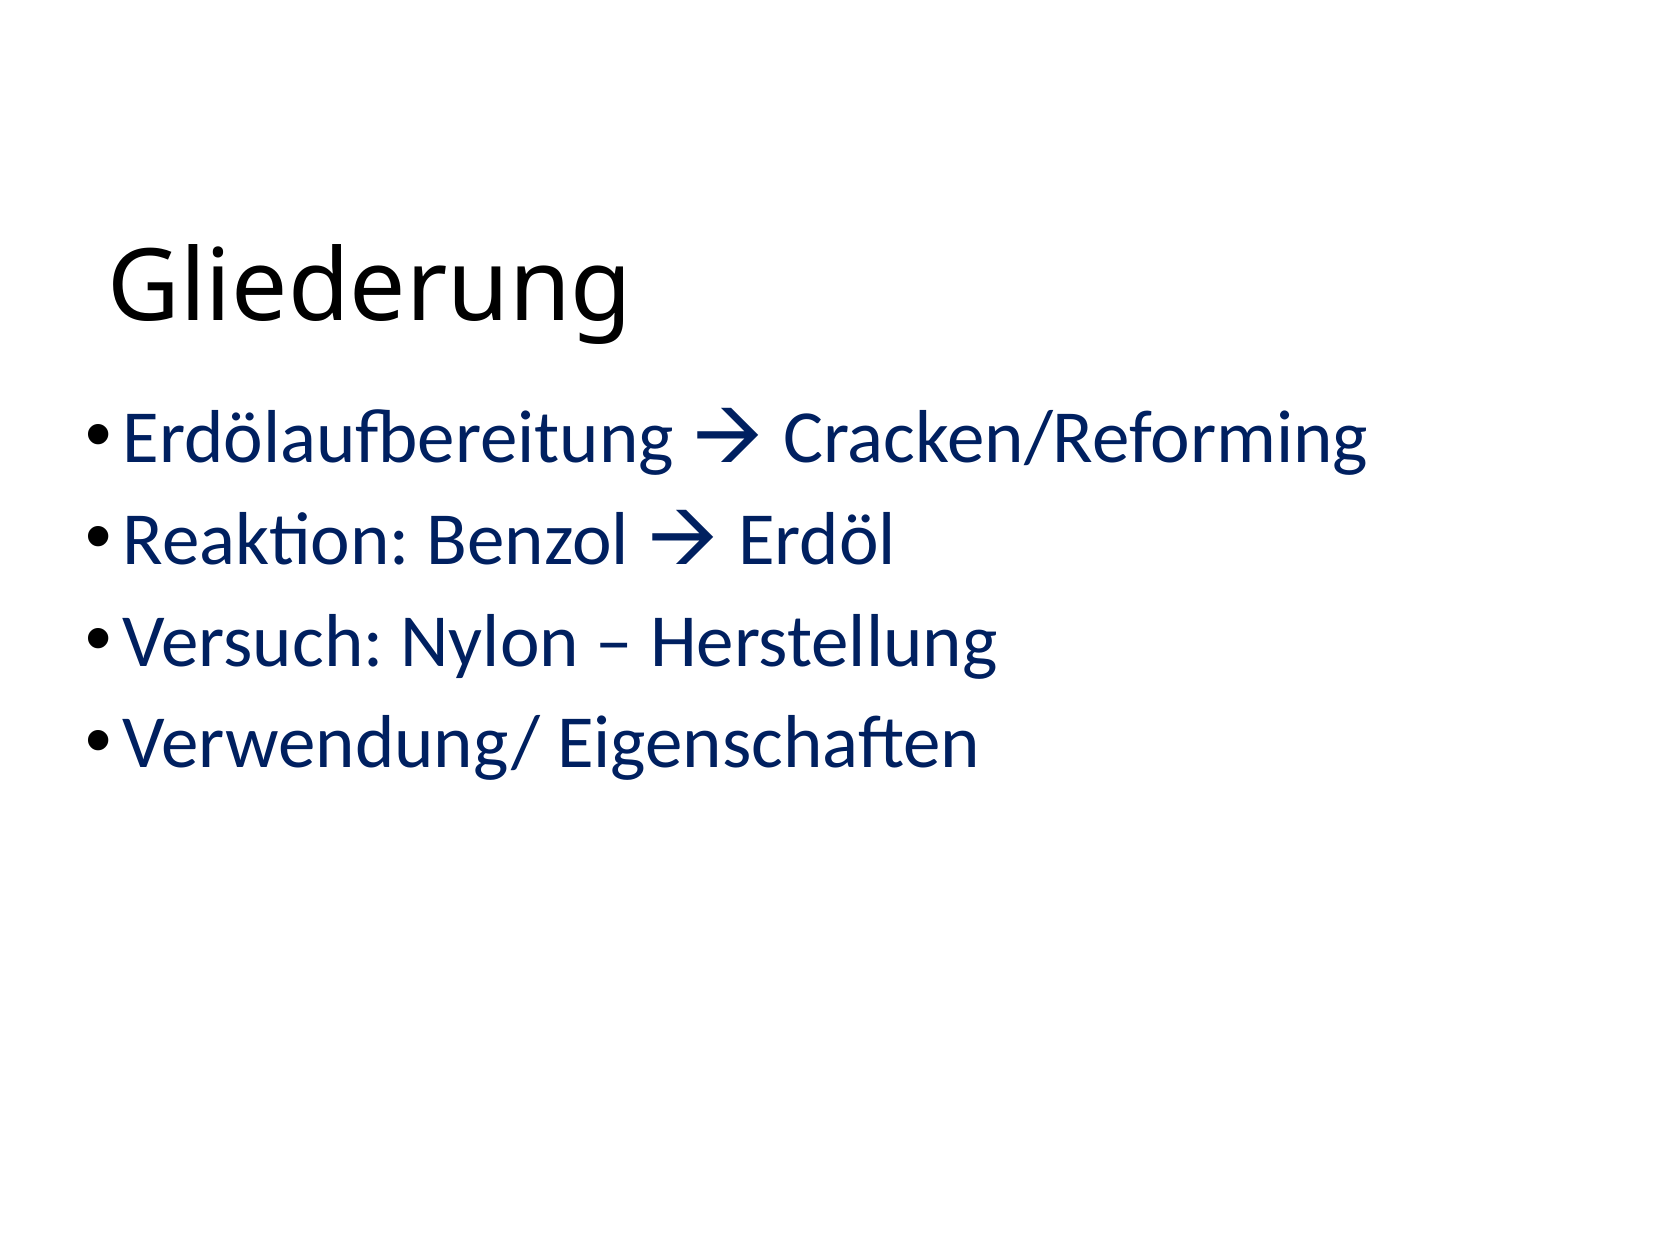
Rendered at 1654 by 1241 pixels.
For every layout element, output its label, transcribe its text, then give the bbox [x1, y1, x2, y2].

title Gliederung [92, 152, 1251, 390]
list Erdölaufbereitung  Cracken/Reforming Reaktion: Benzol  Erdöl Versuch: Nylon – Herstellung Verwendung/ Eigenschaften [70, 390, 1394, 1045]
